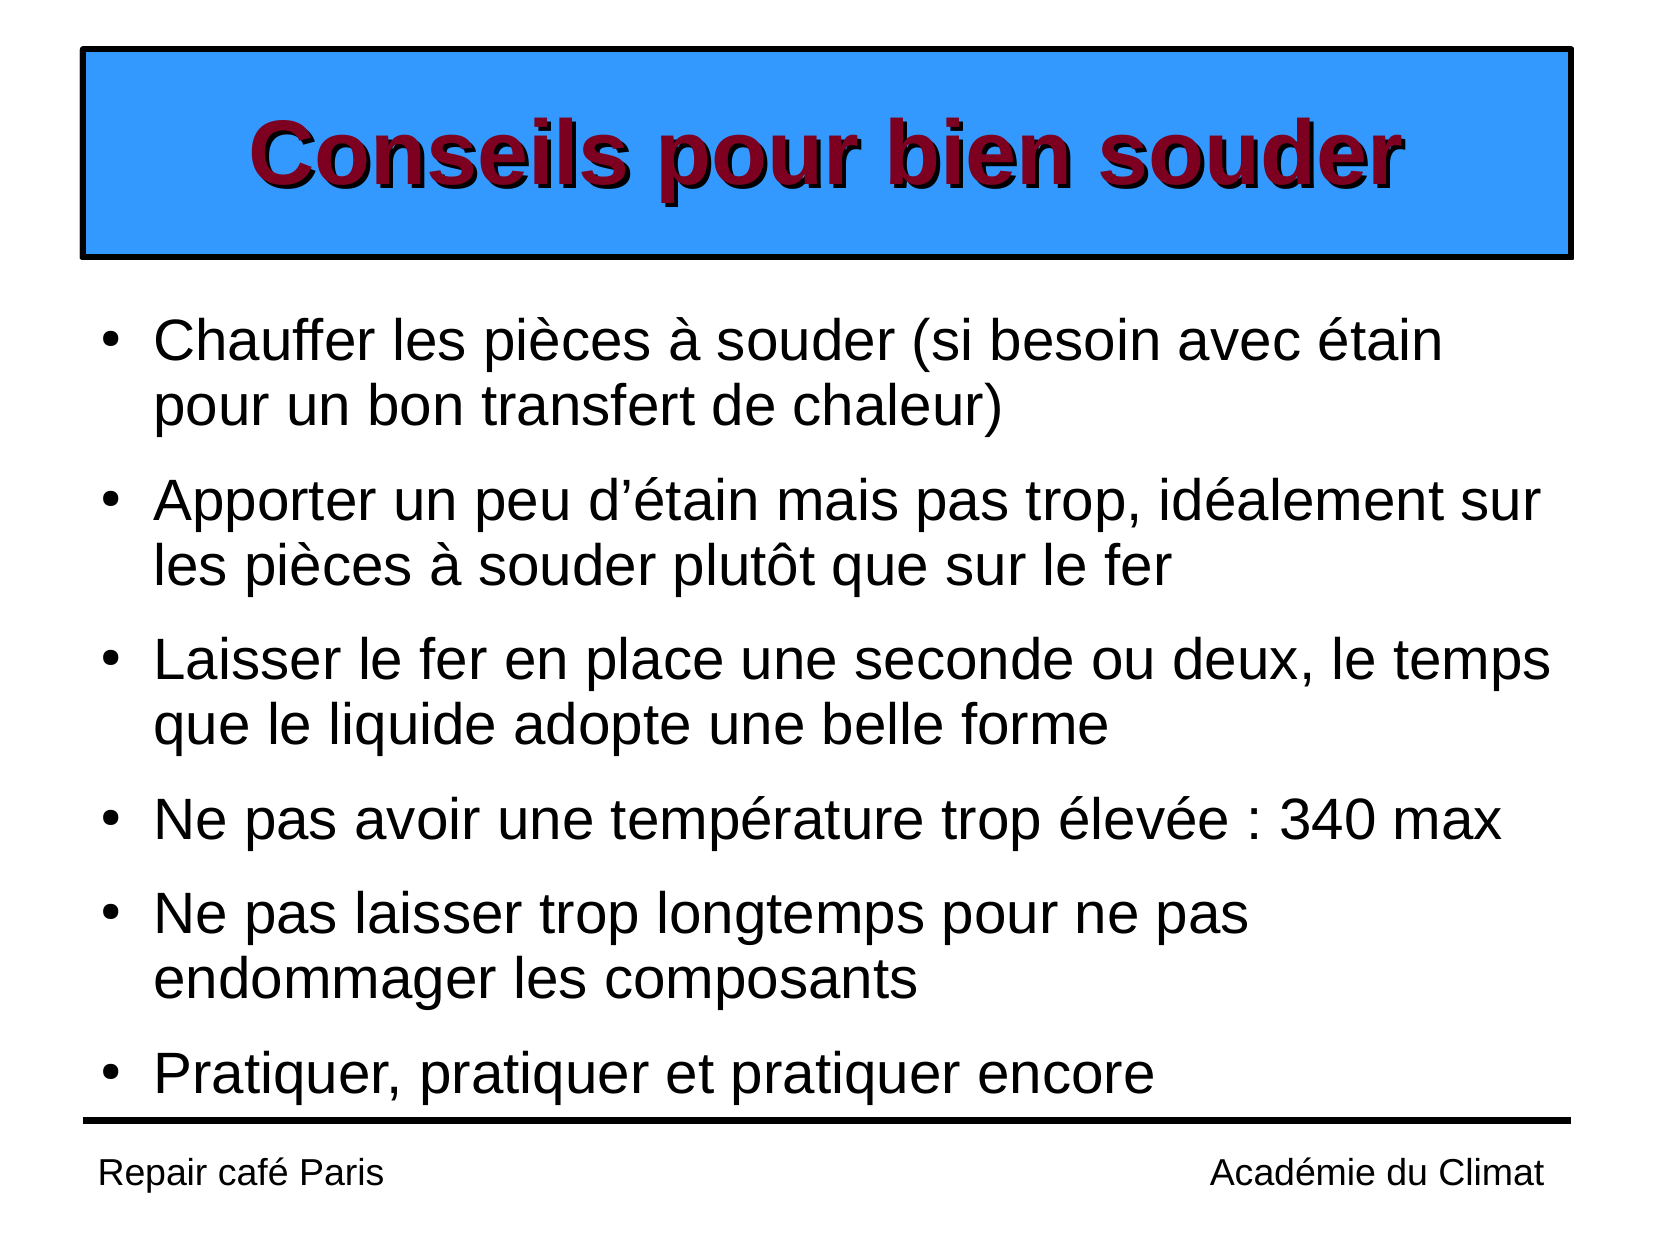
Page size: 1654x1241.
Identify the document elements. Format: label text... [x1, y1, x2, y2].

text_box Repair café Paris Académie du Climat [82, 1144, 1571, 1201]
list Chauffer les pièces à souder (si besoin avec étain pour un bon transfert de chaleur) Apporter un peu d’étain mais pas trop, idéalement sur les pièces à souder plutôt que sur le fer Laisser le fer en place une seconde ou deux, le temps que le liquide adopte une belle forme Ne pas avoir une température trop élevée : 340 max Ne pas laisser trop longtemps pour ne pas endommager les composants Pratiquer, pratiquer et pratiquer encore [82, 307, 1571, 1106]
title Conseils pour bien souder [82, 49, 1571, 257]
